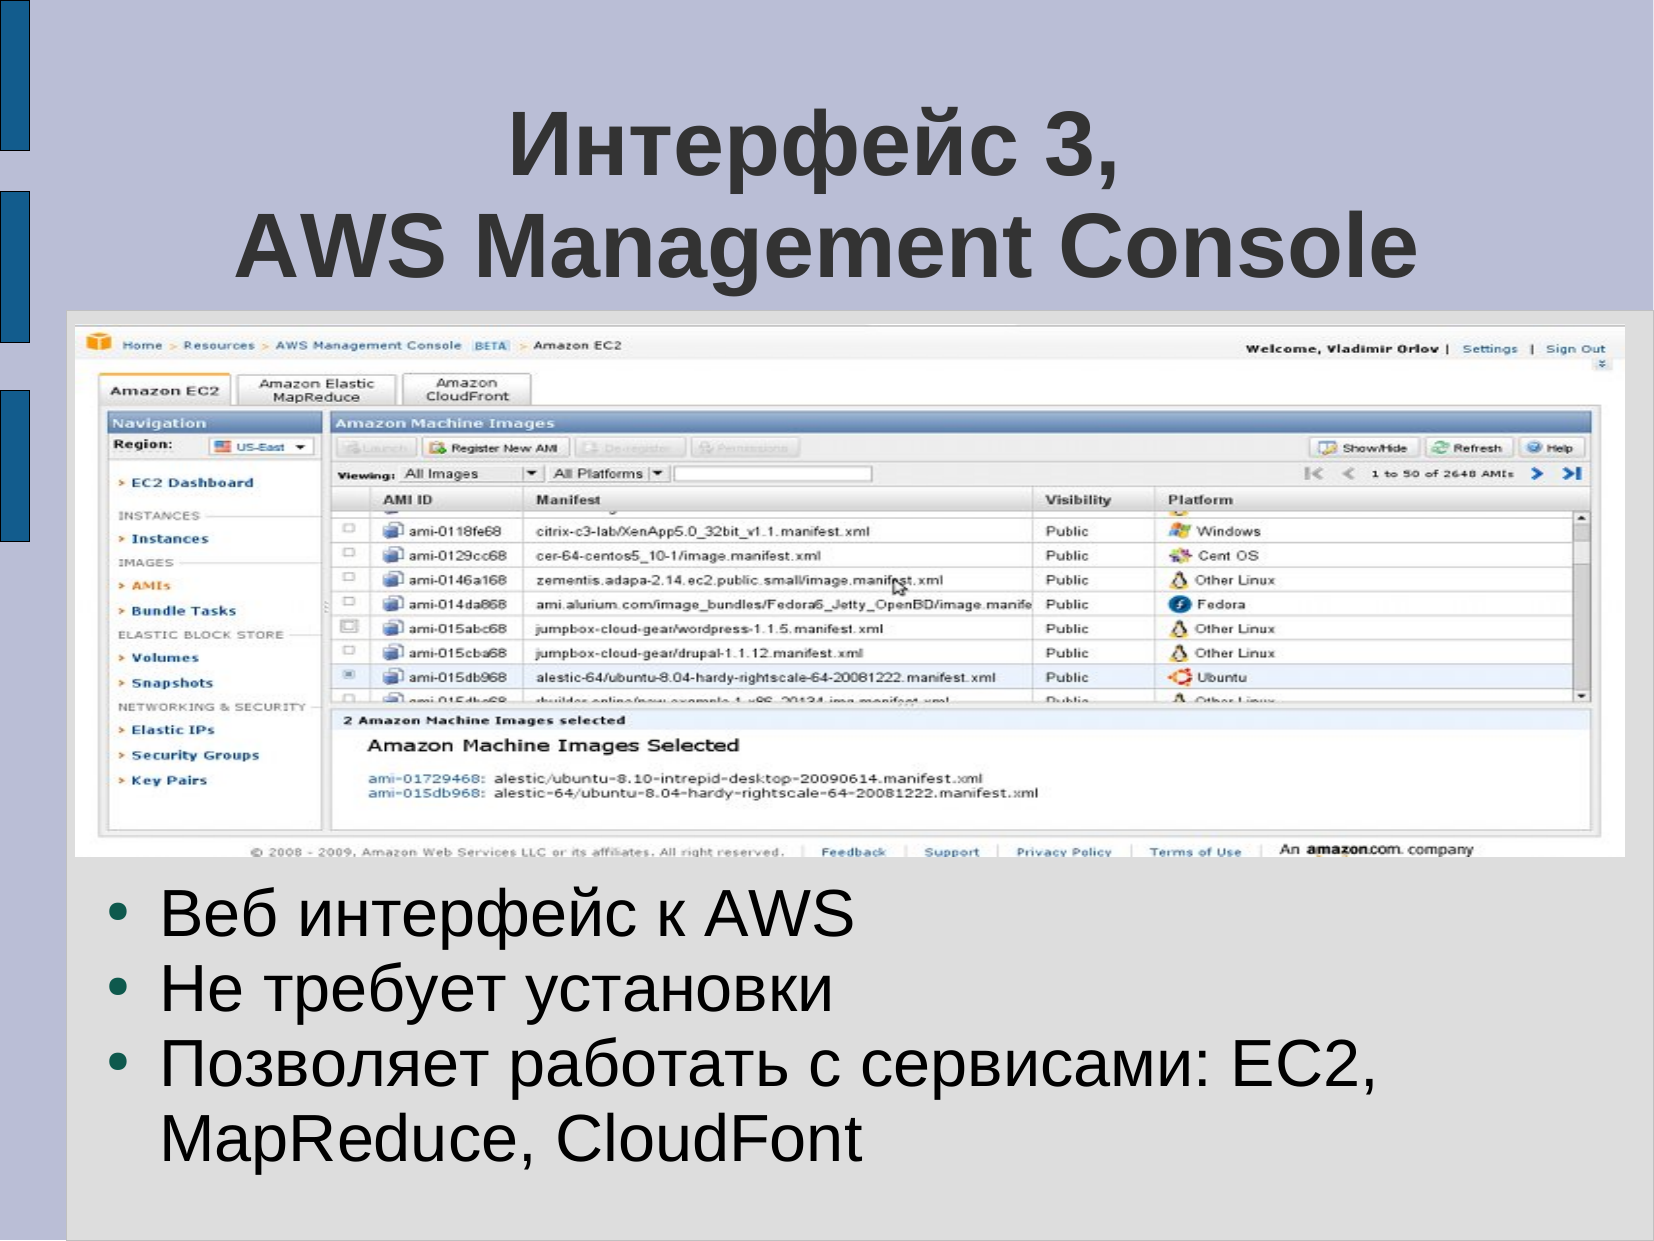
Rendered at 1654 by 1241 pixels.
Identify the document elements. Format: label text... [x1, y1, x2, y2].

picture [75, 324, 1625, 857]
title Интерфейс 3, AWS Management Console [121, 91, 1534, 299]
list Веб интерфейс к AWS Не требует установки Позволяет работать с сервисами: EC2, MapReduce, CloudFont [88, 876, 1625, 1211]
